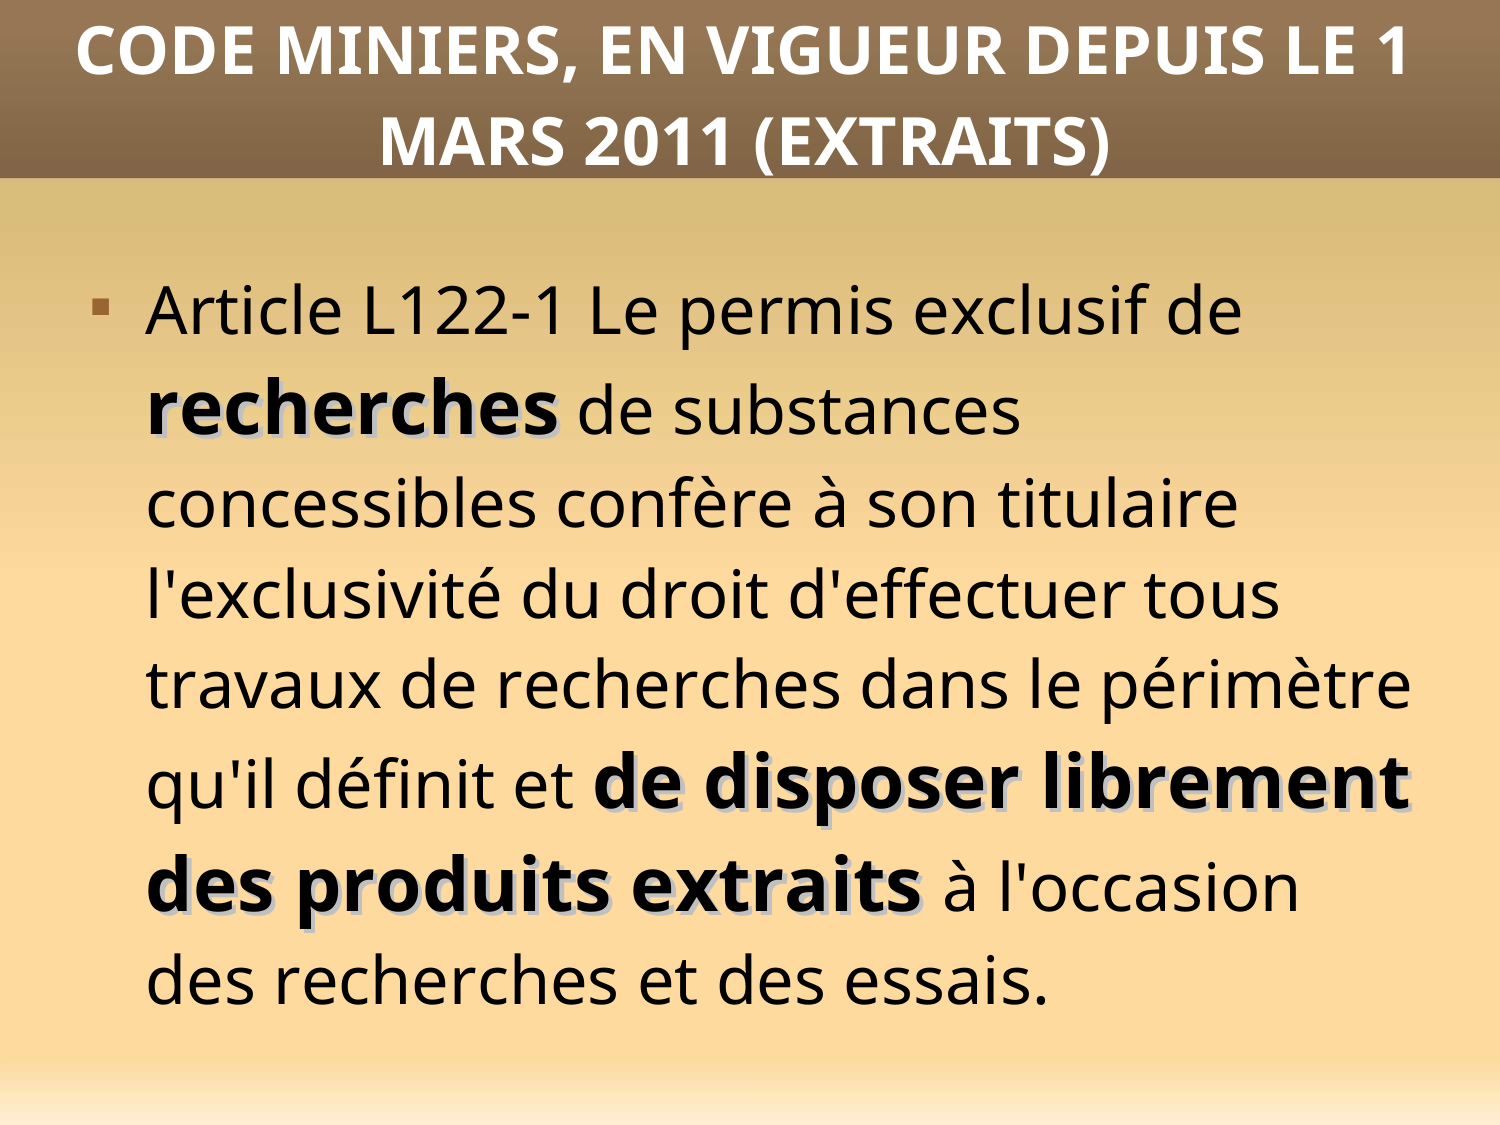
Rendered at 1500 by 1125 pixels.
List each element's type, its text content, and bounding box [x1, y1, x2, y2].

picture [0, 0, 1500, 1125]
list Article L122-1 Le permis exclusif de recherches de substances concessibles confère à son titulaire l'exclusivité du droit d'effectuer tous travaux de recherches dans le périmètre qu'il définit et de disposer librement des produits extraits à l'occasion des recherches et des essais. [74, 263, 1425, 1043]
title CODE MINIERS, EN VIGUEUR DEPUIS LE 1 MARS 2011 (EXTRAITS) [69, 0, 1420, 187]
